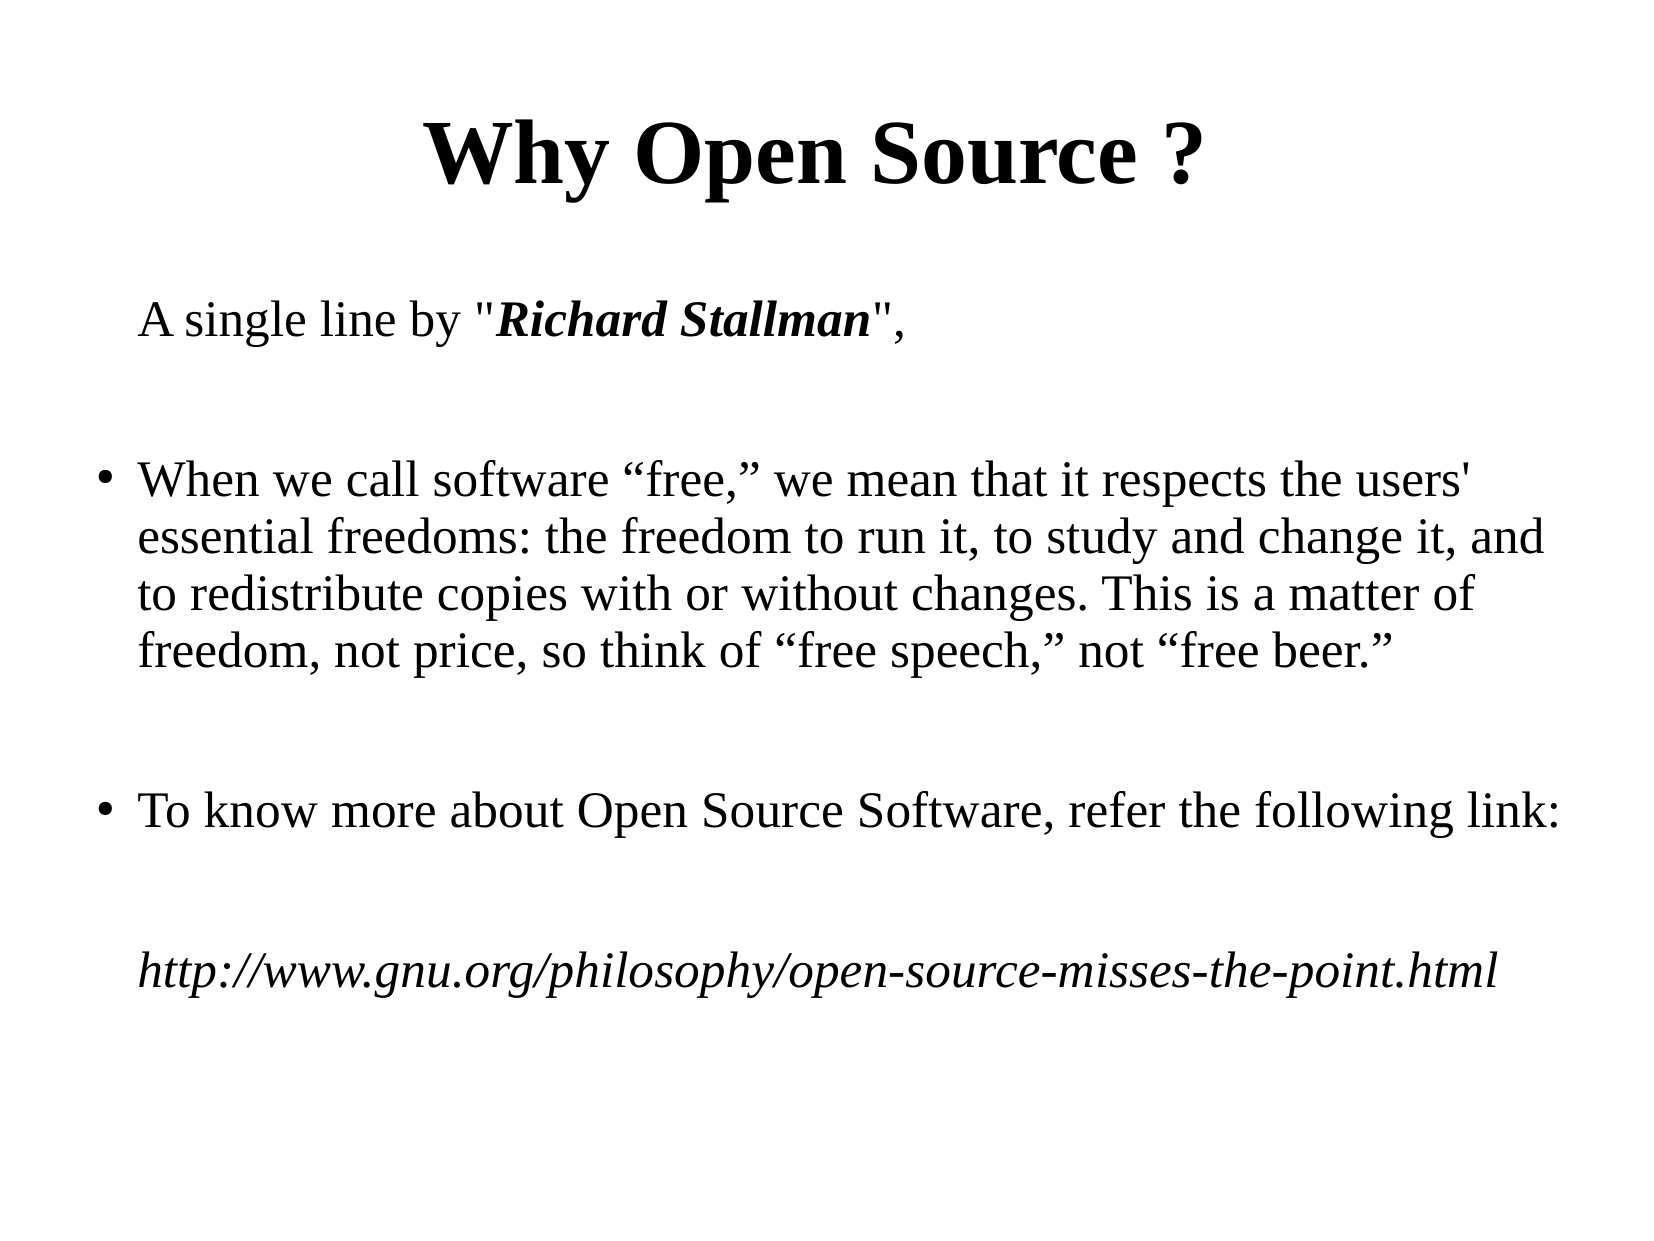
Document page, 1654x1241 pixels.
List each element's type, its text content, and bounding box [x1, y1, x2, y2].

list A single line by "Richard Stallman", When we call software “free,” we mean that it respects the users' essential freedoms: the freedom to run it, to study and change it, and to redistribute copies with or without changes. This is a matter of freedom, not price, so think of “free speech,” not “free beer.” To know more about Open Source Software, refer the following link: http://www.gnu.org/philosophy/open-source-misses-the-point.html [82, 290, 1571, 1010]
title Why Open Source ? [82, 49, 1571, 257]
